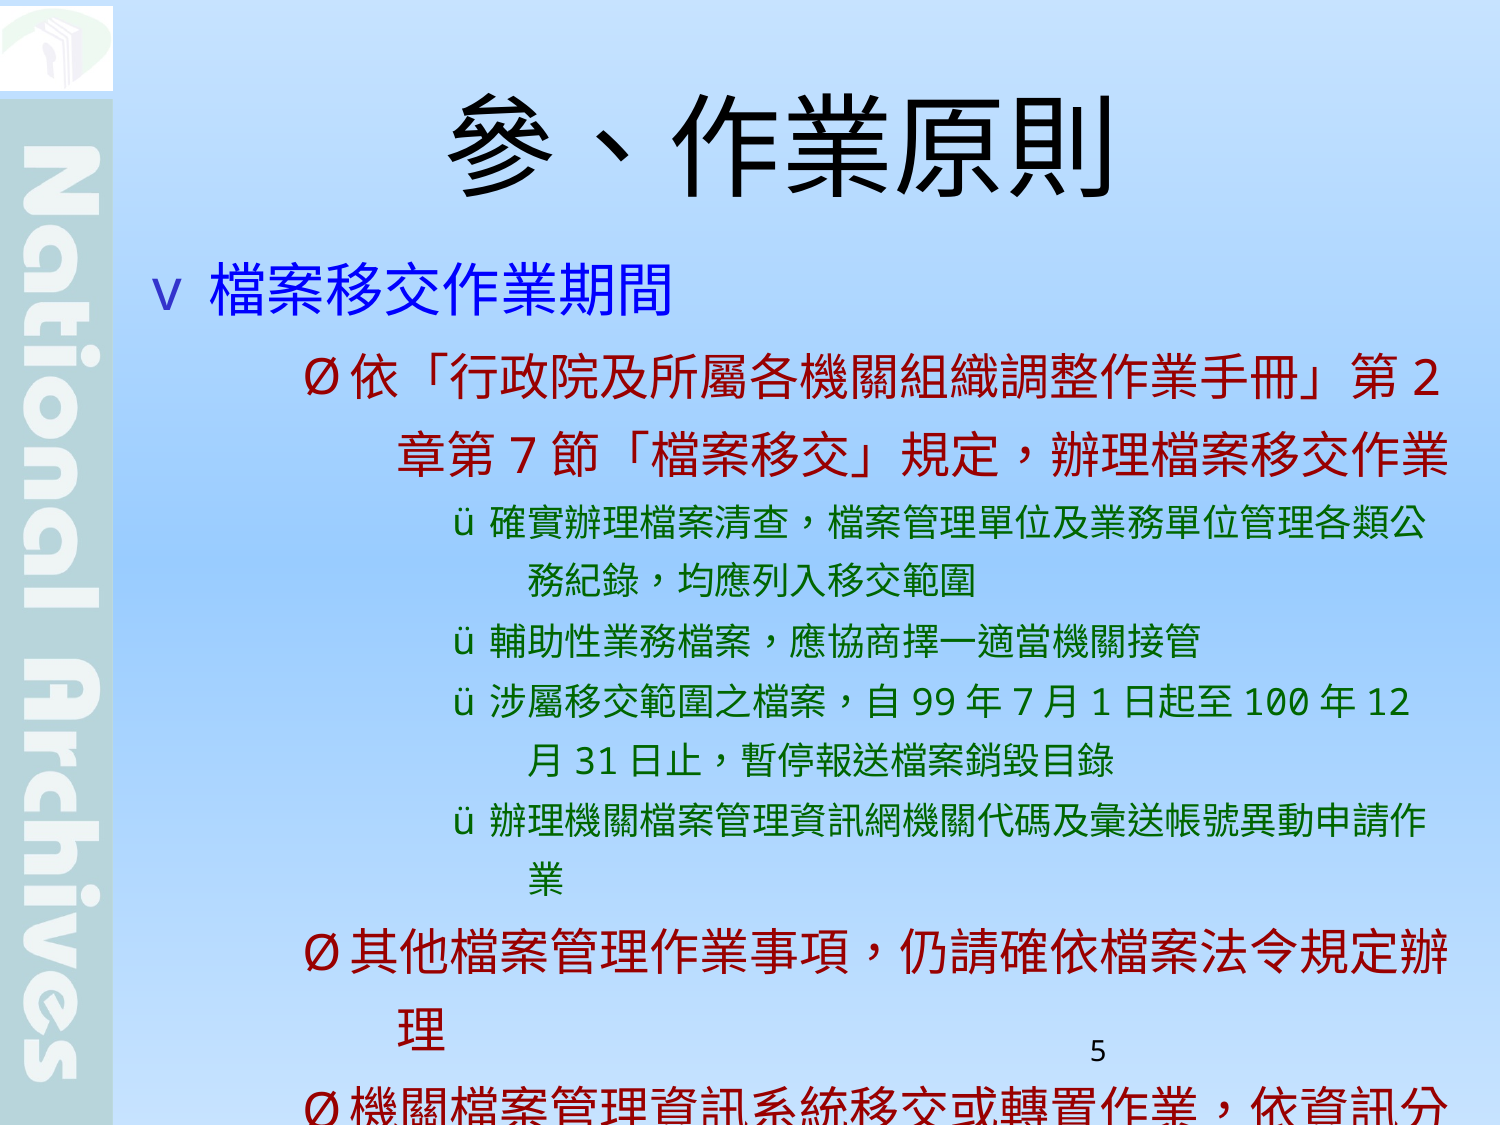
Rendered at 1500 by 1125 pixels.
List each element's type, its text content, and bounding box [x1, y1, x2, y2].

text_box 參、作業原則 [935, 143, 982, 153]
text_box 參、作業原則 [1025, 105, 1052, 119]
text_box 參、作業原則 [112, 55, 1450, 167]
text_box [1380, 1092, 1388, 1101]
text_box 檔案移交作業期間 依「行政院及所屬各機關組織調整作業手冊」第2章第7節「檔案移交」規定，辦理檔案移交作業 確實辦理檔案清查，檔案管理單位及業務單位管理各類公務紀錄，均應列入移交範圍 輔助性業務檔案，應協商擇一適當機關接管 涉屬移交範圍之檔案，自99年7月1日起至100年12月31日止，暫停報送檔案銷毀目錄 辦理機關檔案管理資訊網機關代碼及彙送帳號異動申請作業 其他檔案管理作業事項，仍請確依檔案法令規定辦理 機關檔案管理資訊系統移交或轉置作業，依資訊分組規劃作業事項及期程辦理 [137, 232, 1471, 1072]
text_box 參、作業原則 [1025, 126, 1052, 140]
text_box 參、作業原則 [935, 126, 982, 136]
text_box 參、作業原則 [821, 121, 855, 133]
text_box [1074, 1072, 1388, 1101]
text_box 參、作業原則 [1025, 147, 1052, 161]
